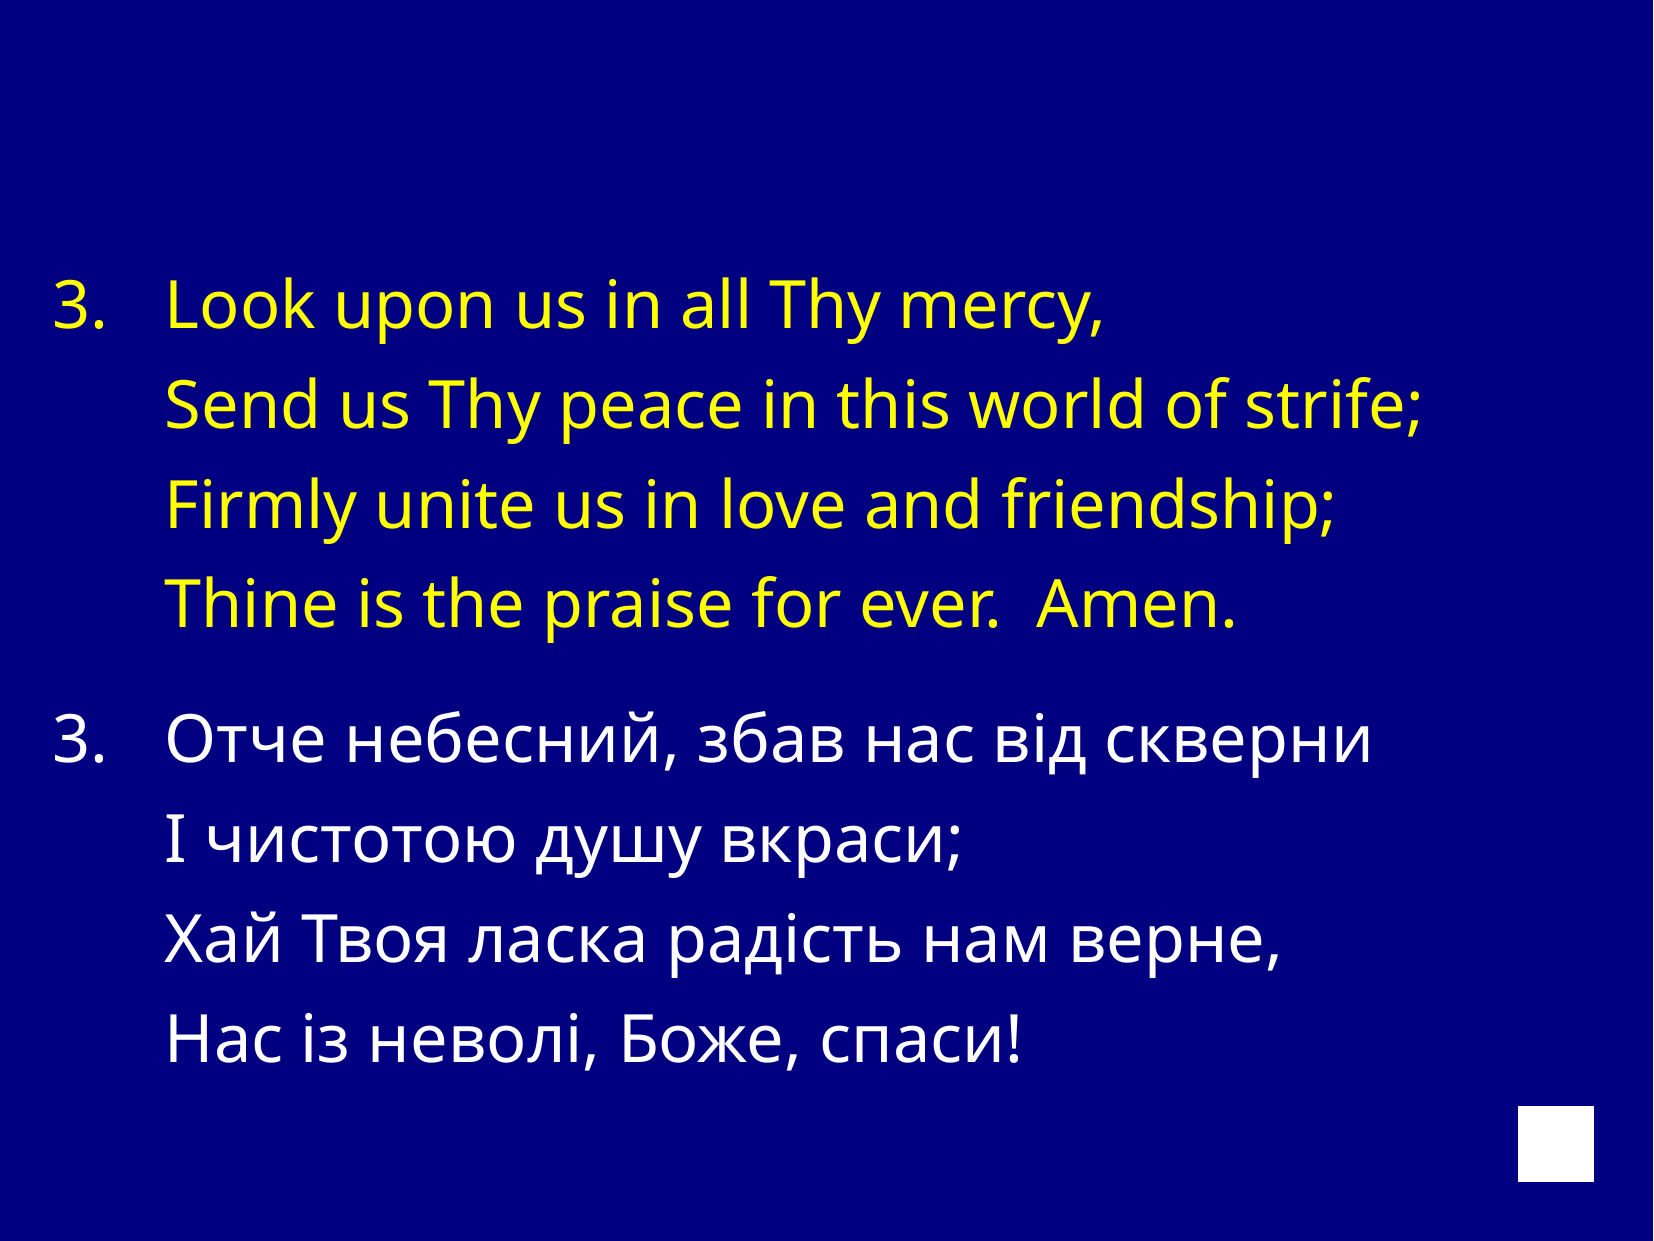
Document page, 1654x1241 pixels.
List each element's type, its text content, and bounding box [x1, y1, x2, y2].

text_box 3. Отче небесний, збав нас від скверни І чистотою душу вкраси; Хай Твоя ласка радість нам верне, Нас із неволі, Боже, спаси! [37, 675, 1653, 1163]
text_box [1518, 1163, 1594, 1182]
text_box 3. Look upon us in all Thy mercy, Send us Thy peace in this world of strife; Firmly unite us in love and friendship; Thine is the praise for ever. Amen. [37, 150, 1653, 638]
